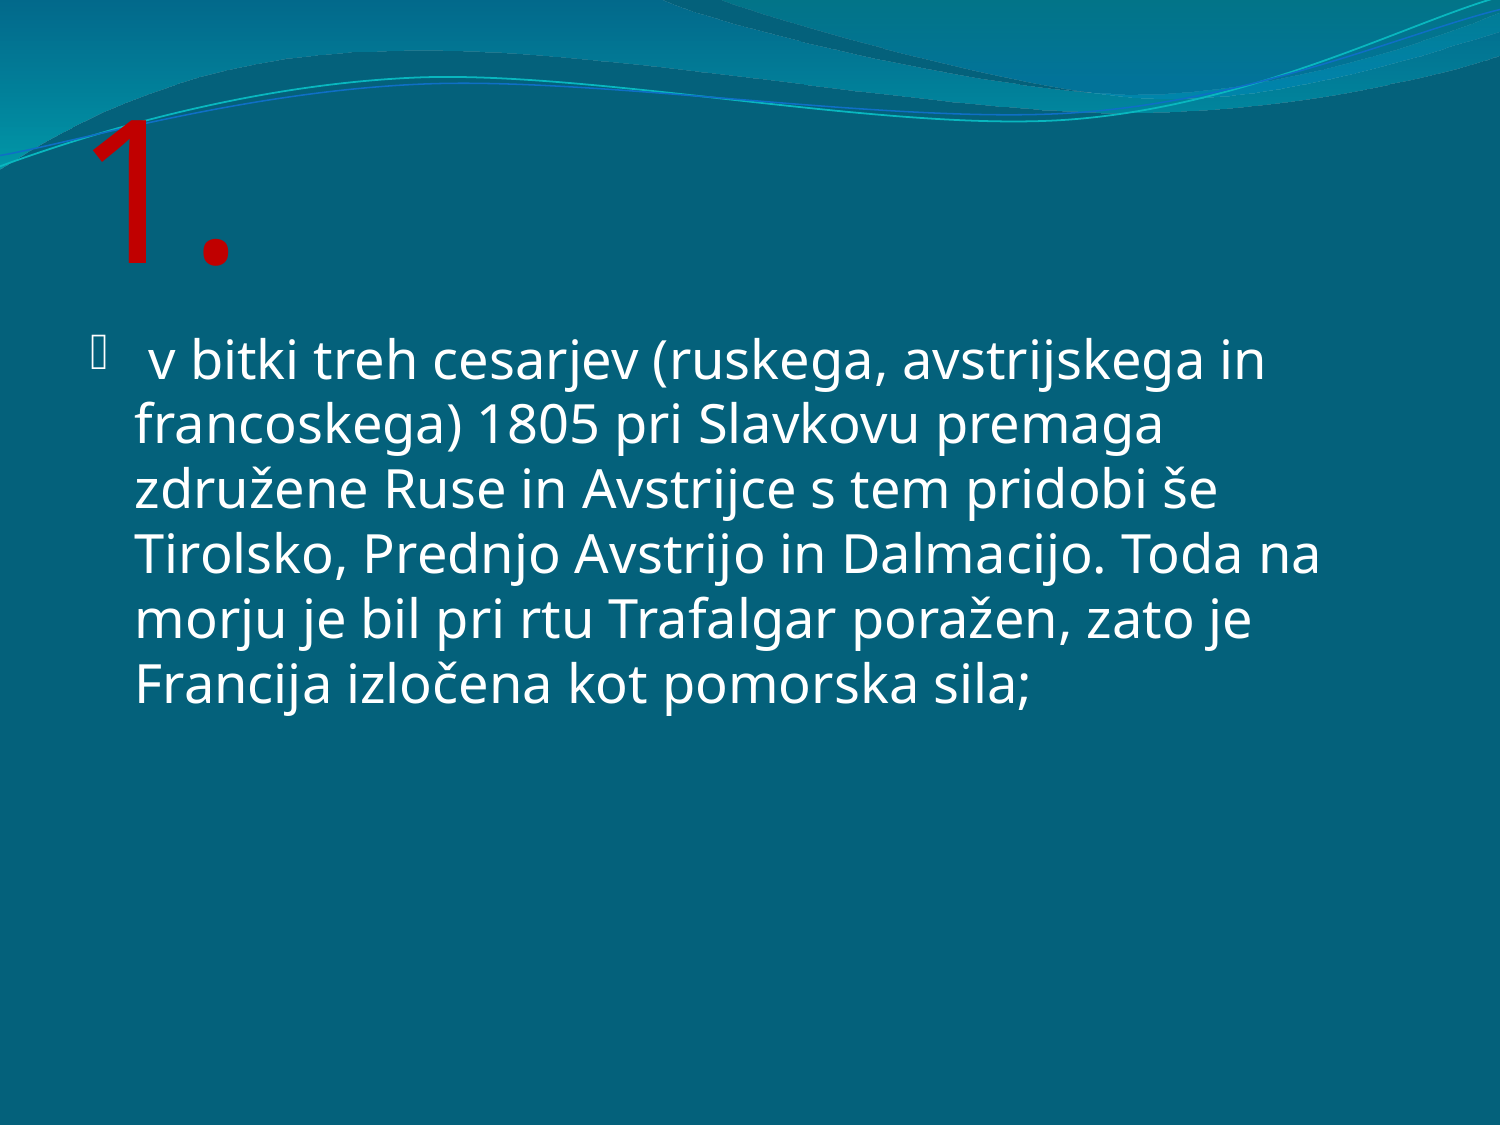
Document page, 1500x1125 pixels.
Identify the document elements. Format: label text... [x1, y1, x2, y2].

title 1. [75, 115, 1425, 304]
list v bitki treh cesarjev (ruskega, avstrijskega in francoskega) 1805 pri Slavkovu premaga združene Ruse in Avstrijce s tem pridobi še Tirolsko, Prednjo Avstrijo in Dalmacijo. Toda na morju je bil pri rtu Trafalgar poražen, zato je Francija izločena kot pomorska sila; [75, 317, 1425, 1038]
